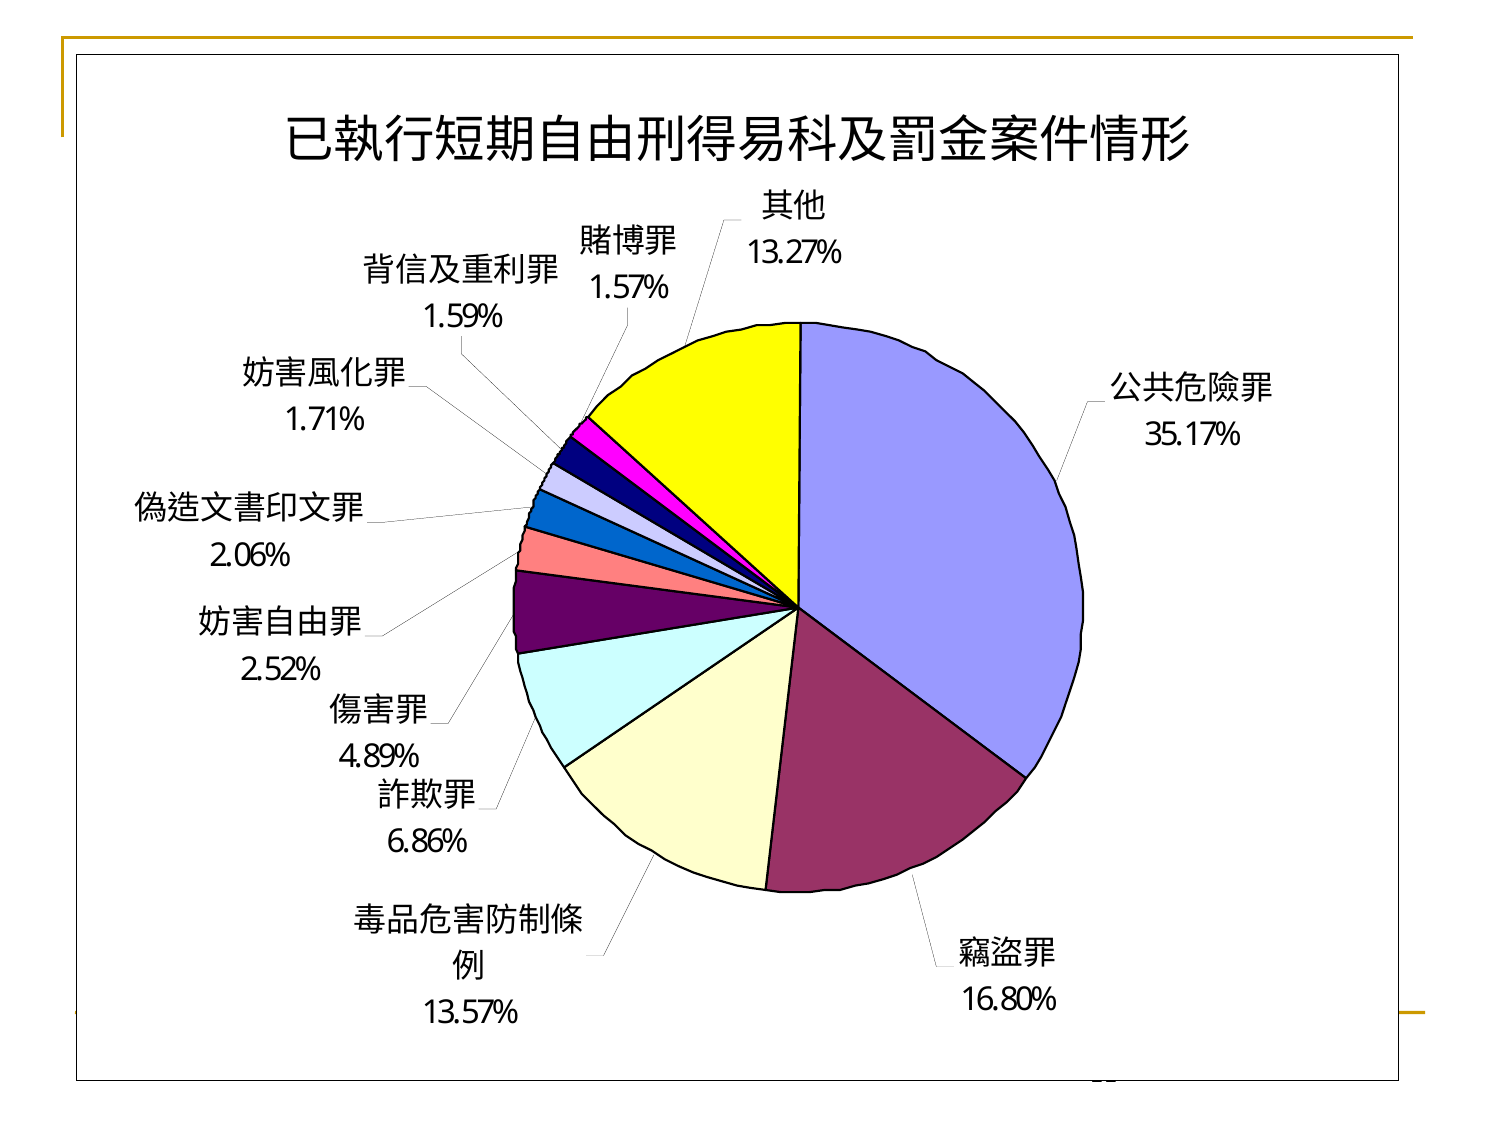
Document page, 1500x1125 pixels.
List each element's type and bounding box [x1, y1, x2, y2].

chart [64, 42, 1412, 1092]
text_box [1074, 1024, 1426, 1100]
